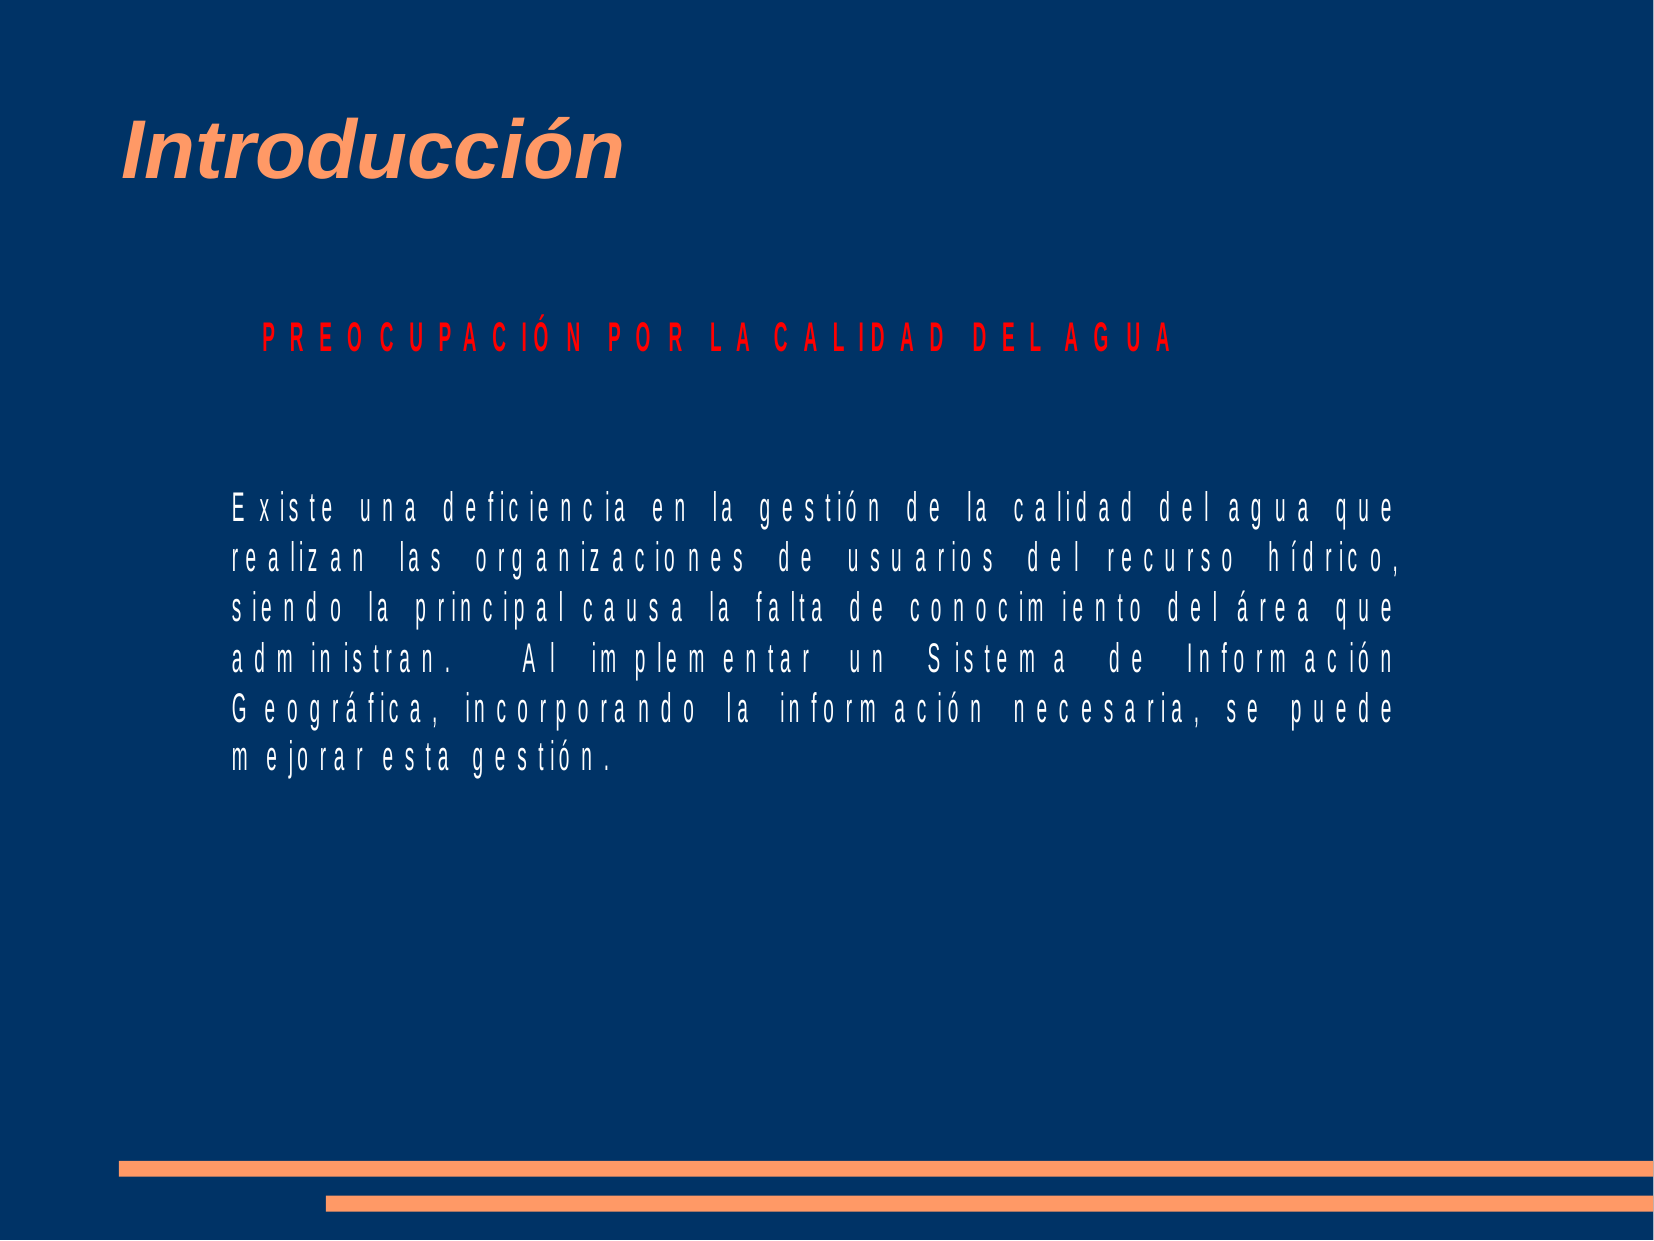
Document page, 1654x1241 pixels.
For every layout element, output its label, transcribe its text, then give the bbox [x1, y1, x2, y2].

picture [206, 466, 1432, 792]
title Introducción [121, 46, 1534, 254]
picture [236, 295, 1285, 370]
